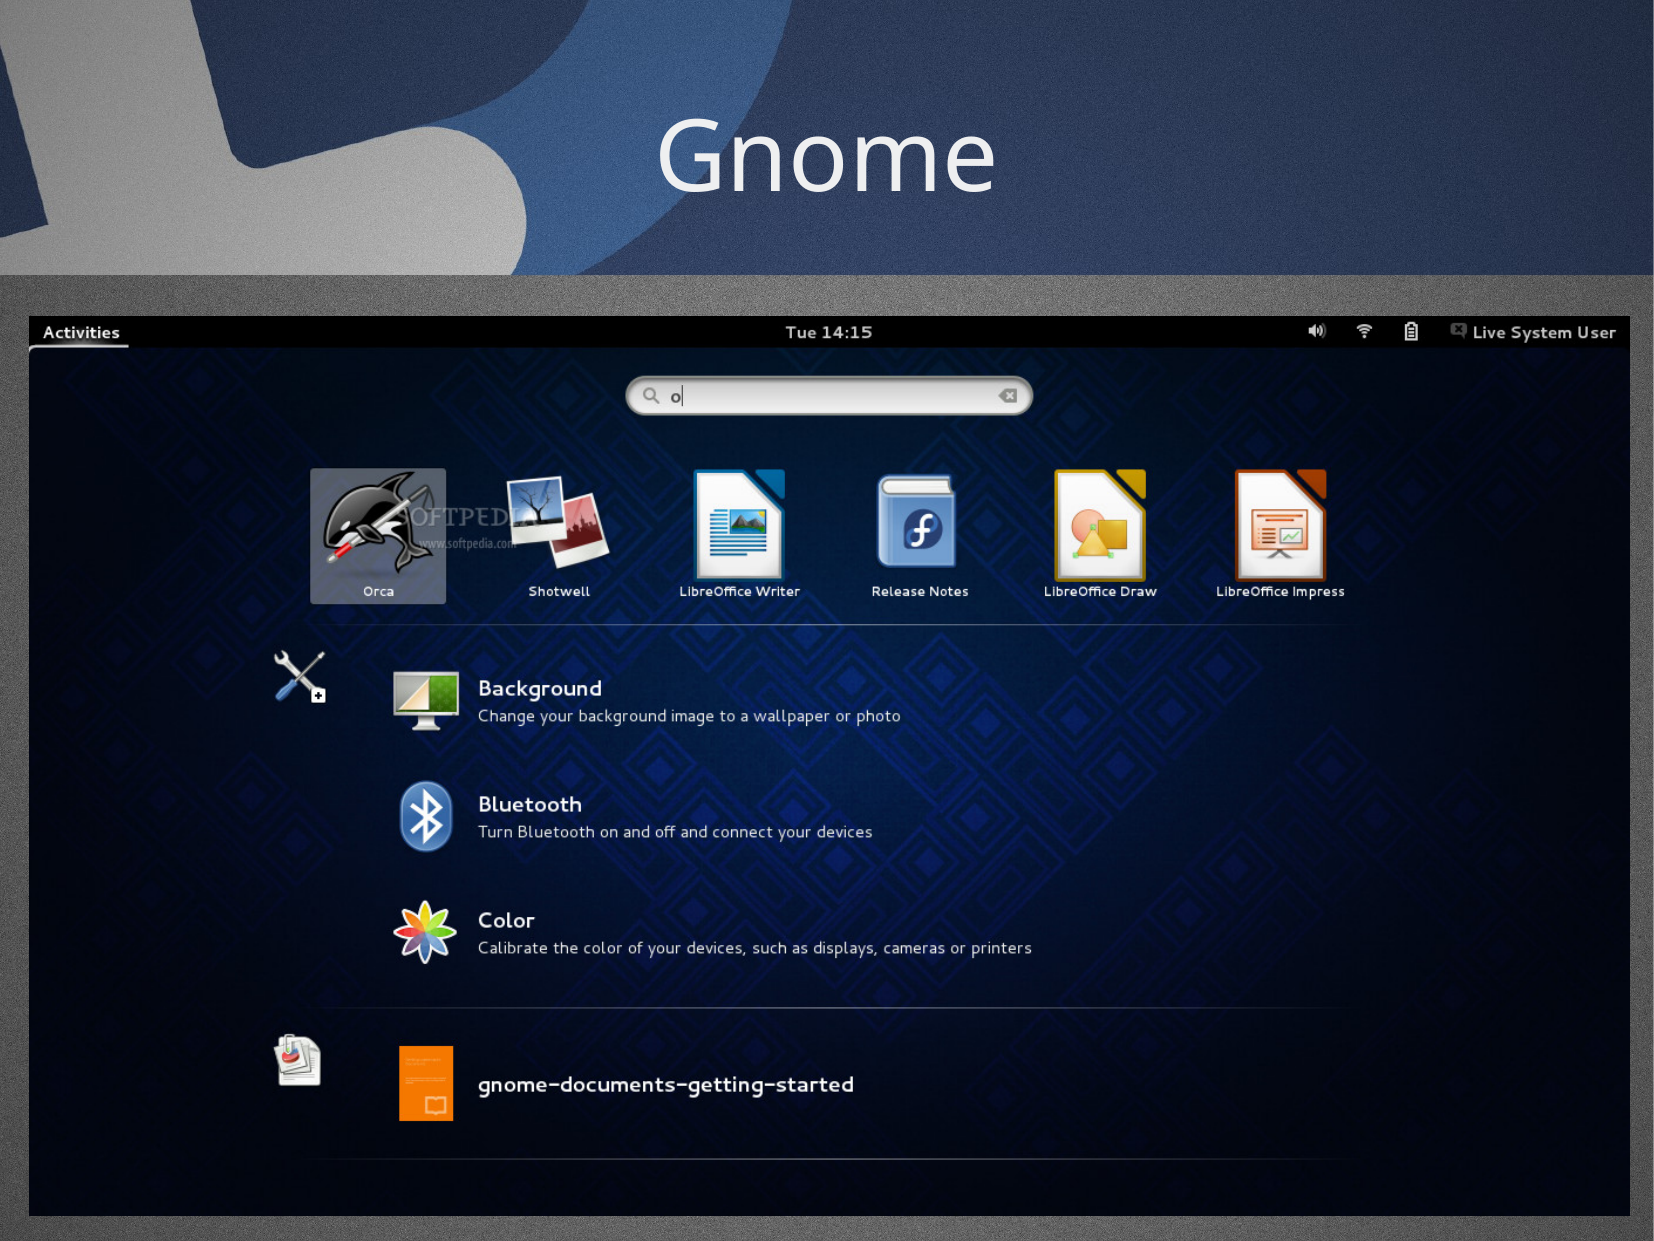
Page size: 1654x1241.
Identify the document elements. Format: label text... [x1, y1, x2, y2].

picture [0, 0, 1654, 1241]
title Gnome [82, 49, 1571, 257]
